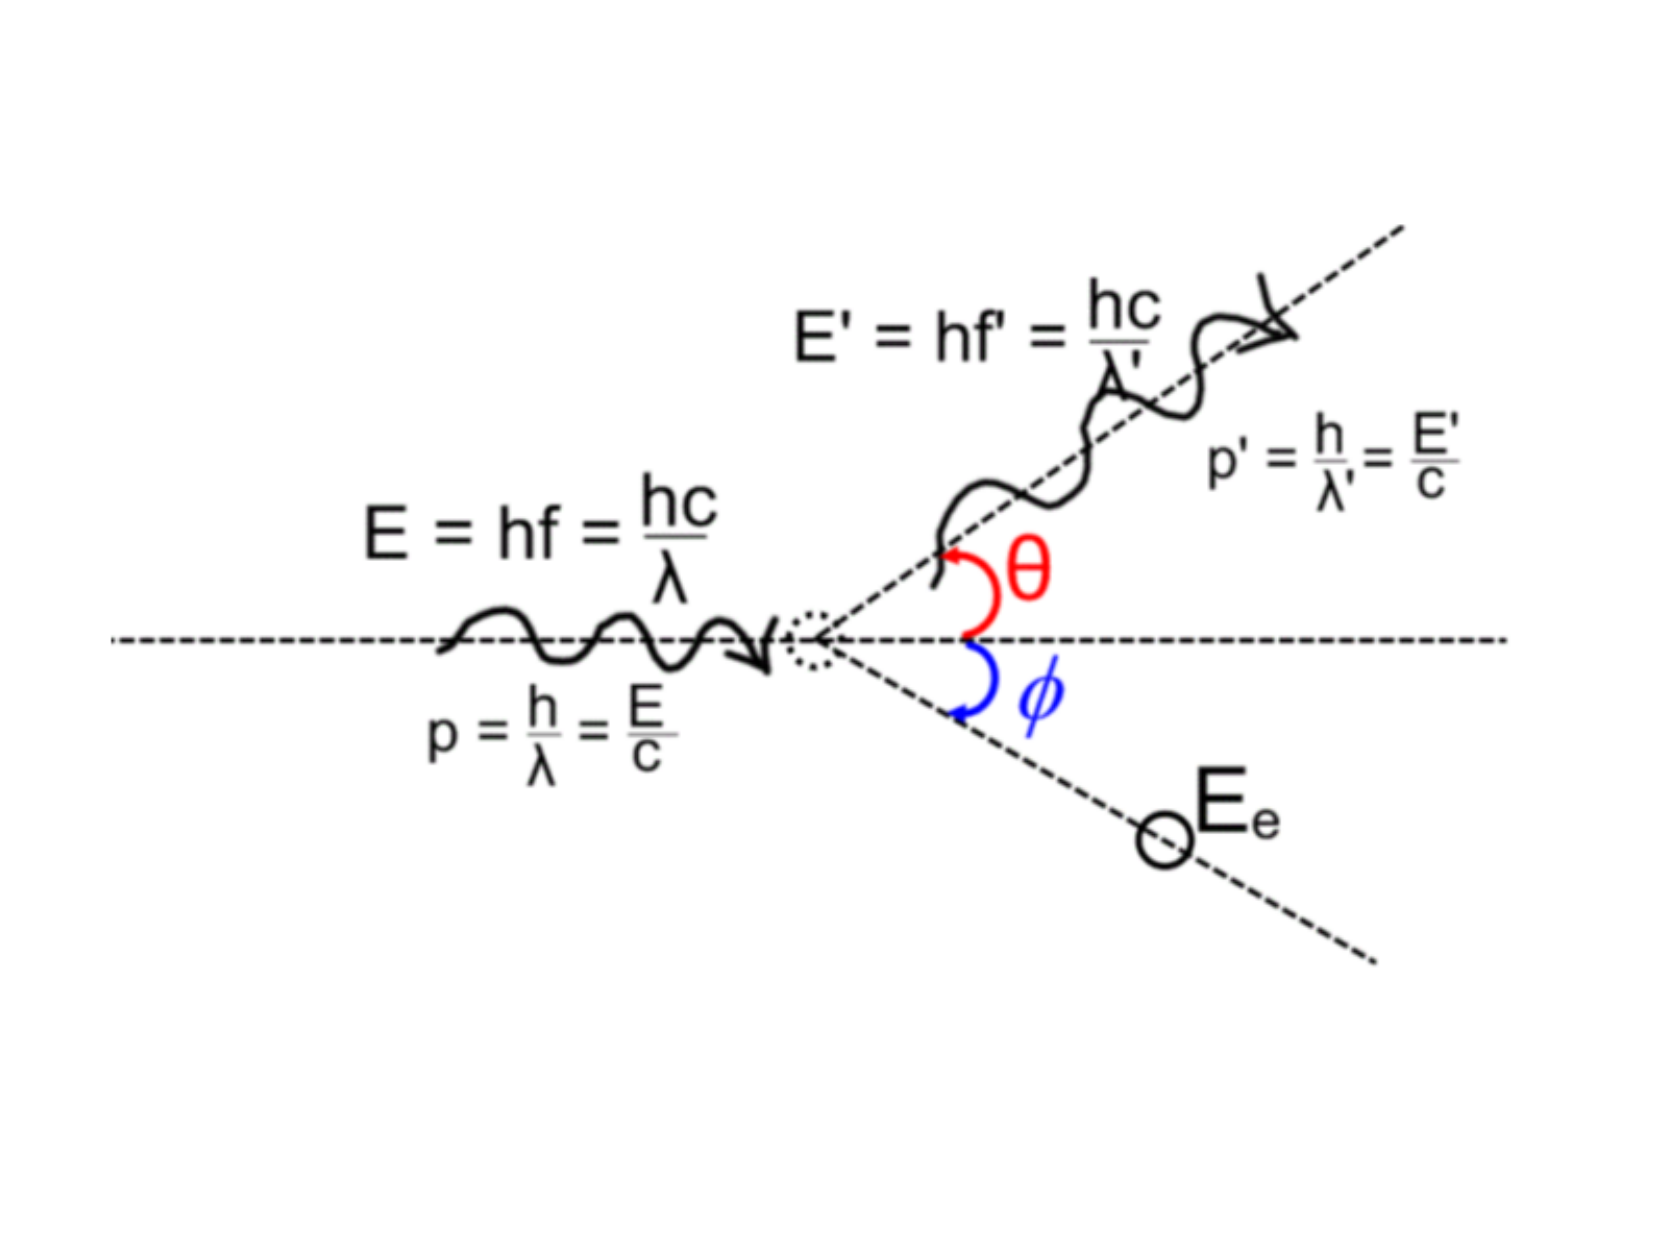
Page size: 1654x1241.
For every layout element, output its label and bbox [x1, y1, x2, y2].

picture [70, 148, 1548, 1028]
